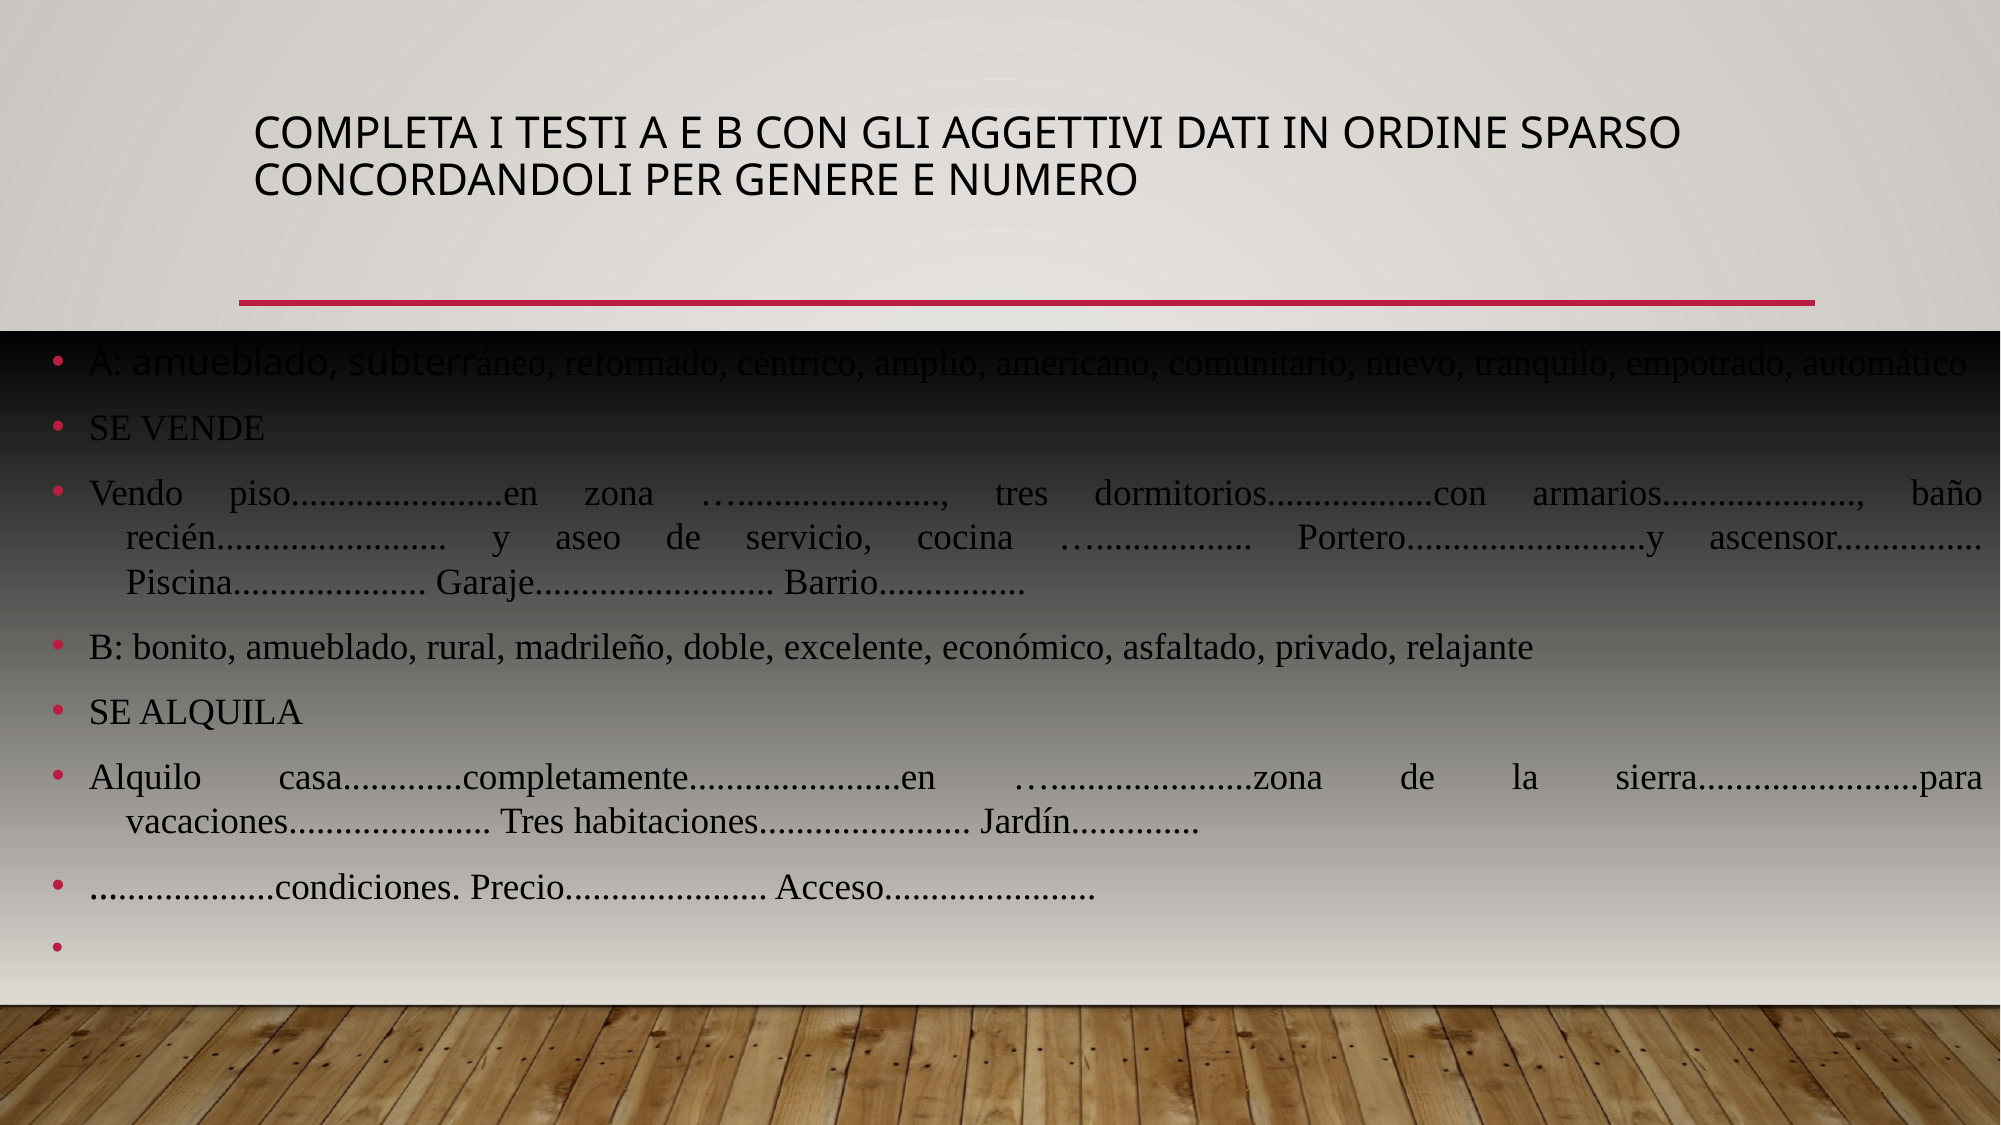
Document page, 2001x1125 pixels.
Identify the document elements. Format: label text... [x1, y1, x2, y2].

title Completa i testi A e B con gli aggettivi dati in ordine sparso concordandoli per genere e numero [238, 102, 1814, 275]
list A: amueblado, subterráneo, reformado, céntrico, amplio, americano, comunitario, nuevo, tranquilo, empotrado, automático SE VENDE Vendo piso.......................en zona …......................, tres dormitorios..................con armarios....................., baño recién......................... y aseo de servicio, cocina …................. Portero..........................y ascensor................ Piscina..................... Garaje.......................... Barrio................ B: bonito, amueblado, rural, madrileño, doble, excelente, económico, asfaltado, privado, relajante SE ALQUILA Alquilo casa.............completamente.......................en …......................zona de la sierra........................para vacaciones...................... Tres habitaciones....................... Jardín.............. ….................condiciones. Precio...................... Acceso....................... [36, 330, 2000, 959]
